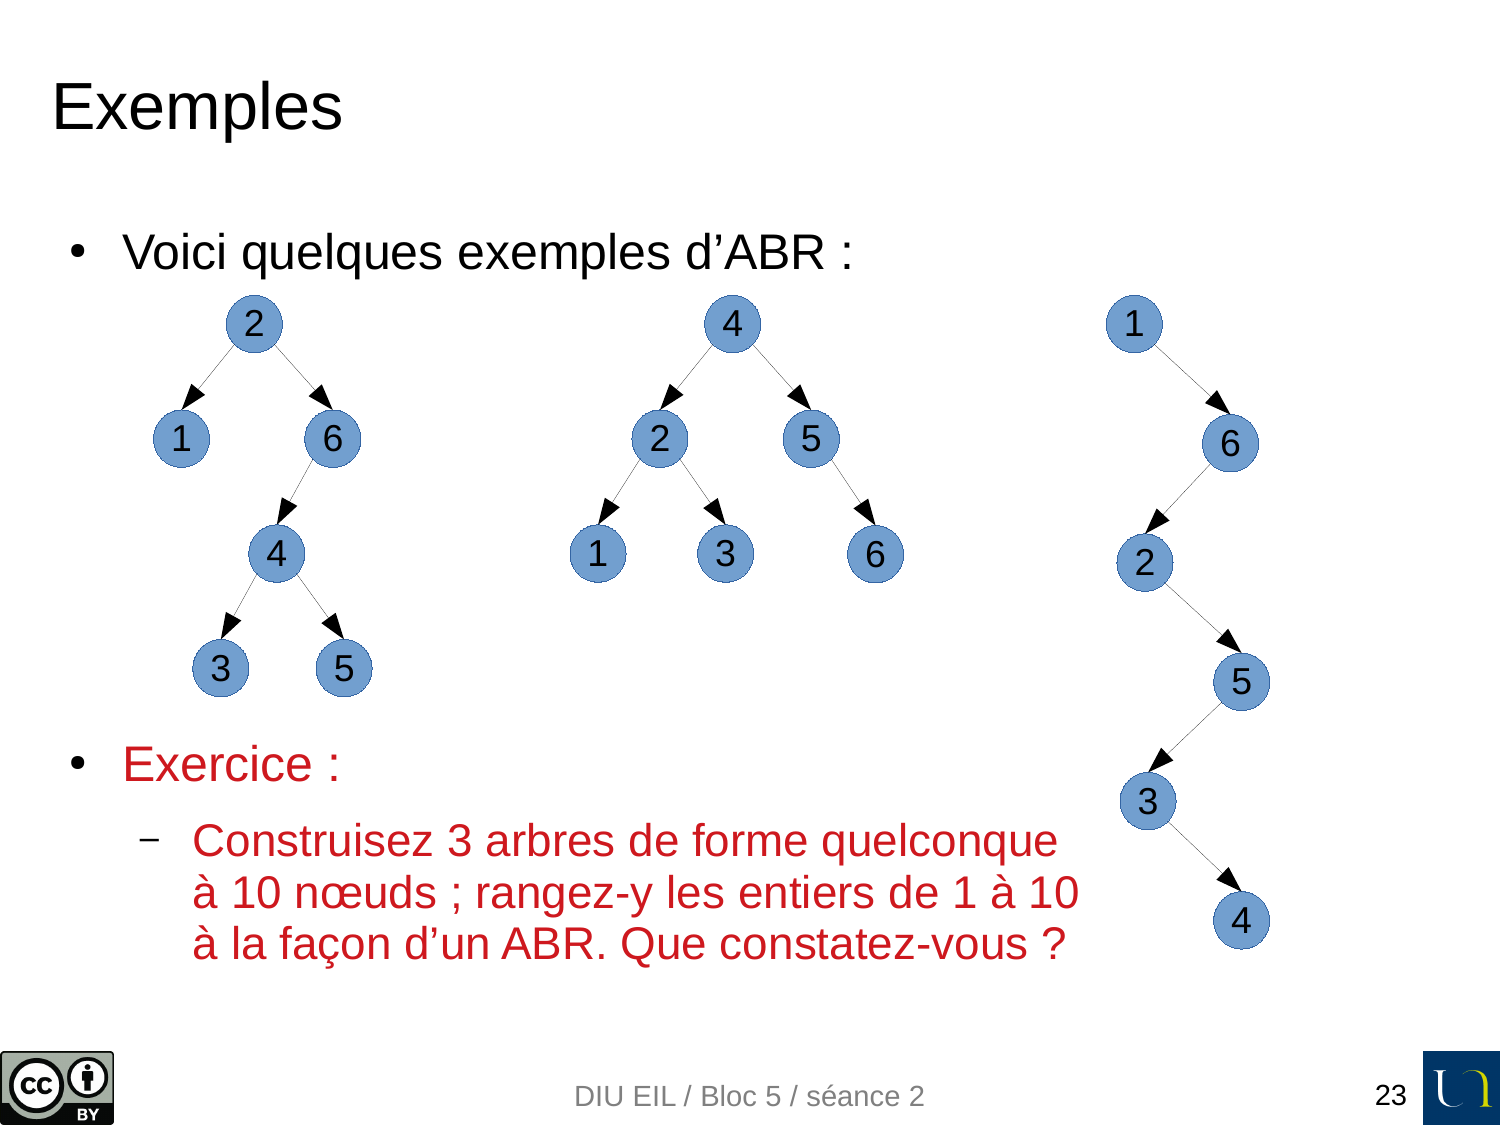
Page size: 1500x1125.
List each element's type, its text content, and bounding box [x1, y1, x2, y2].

text_box 1 [153, 409, 210, 468]
text_box 1 [570, 524, 627, 583]
text_box 2 [226, 295, 283, 353]
text_box 3 [697, 524, 754, 583]
text_box 2 [631, 410, 688, 468]
text_box 3 [192, 639, 249, 697]
text_box 4 [1213, 891, 1270, 950]
text_box 3 [1120, 772, 1177, 830]
text_box 4 [248, 524, 305, 583]
text_box 6 [847, 525, 904, 583]
title Exemples [51, 44, 1449, 170]
text_box 4 [704, 295, 761, 353]
text_box 5 [1213, 653, 1270, 711]
picture [0, 1051, 114, 1125]
text_box 1 [1106, 295, 1163, 353]
text_box 6 [1202, 414, 1259, 472]
text_box 6 [304, 410, 361, 468]
list Voici quelques exemples d’ABR : Exercice : Construisez 3 arbres de forme quelconque à 10 nœuds ; rangez-y les entiers de 1 à 10 à la façon d’un ABR. Que constatez-vous ? [51, 224, 1449, 1052]
text_box 5 [783, 410, 840, 468]
picture [1417, 1051, 1500, 1125]
text_box 5 [316, 639, 373, 697]
text_box 2 [1116, 533, 1174, 592]
